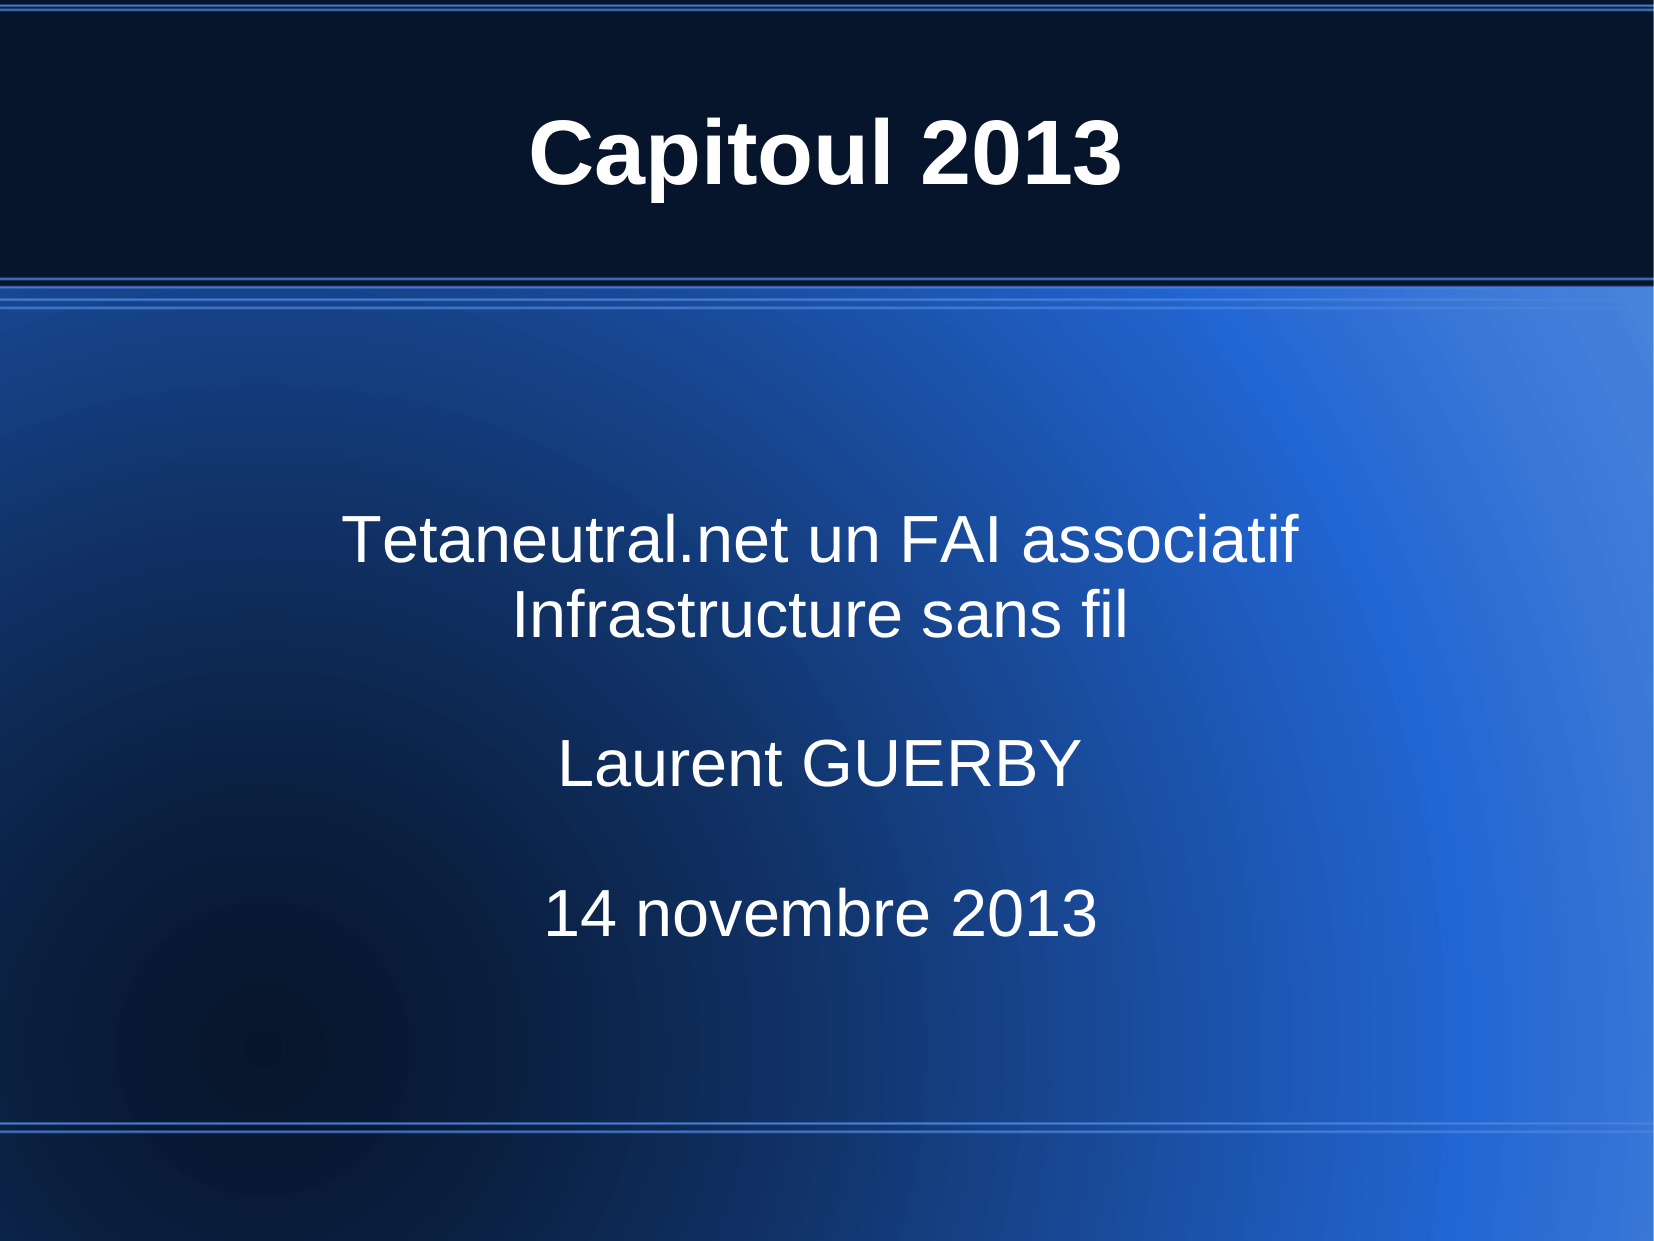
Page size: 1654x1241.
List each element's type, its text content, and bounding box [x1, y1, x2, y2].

subtitle Tetaneutral.net un FAI associatif Infrastructure sans fil Laurent GUERBY 14 novembre 2013 [76, 354, 1565, 1173]
title Capitoul 2013 [82, 49, 1571, 257]
picture [0, 0, 1654, 1241]
